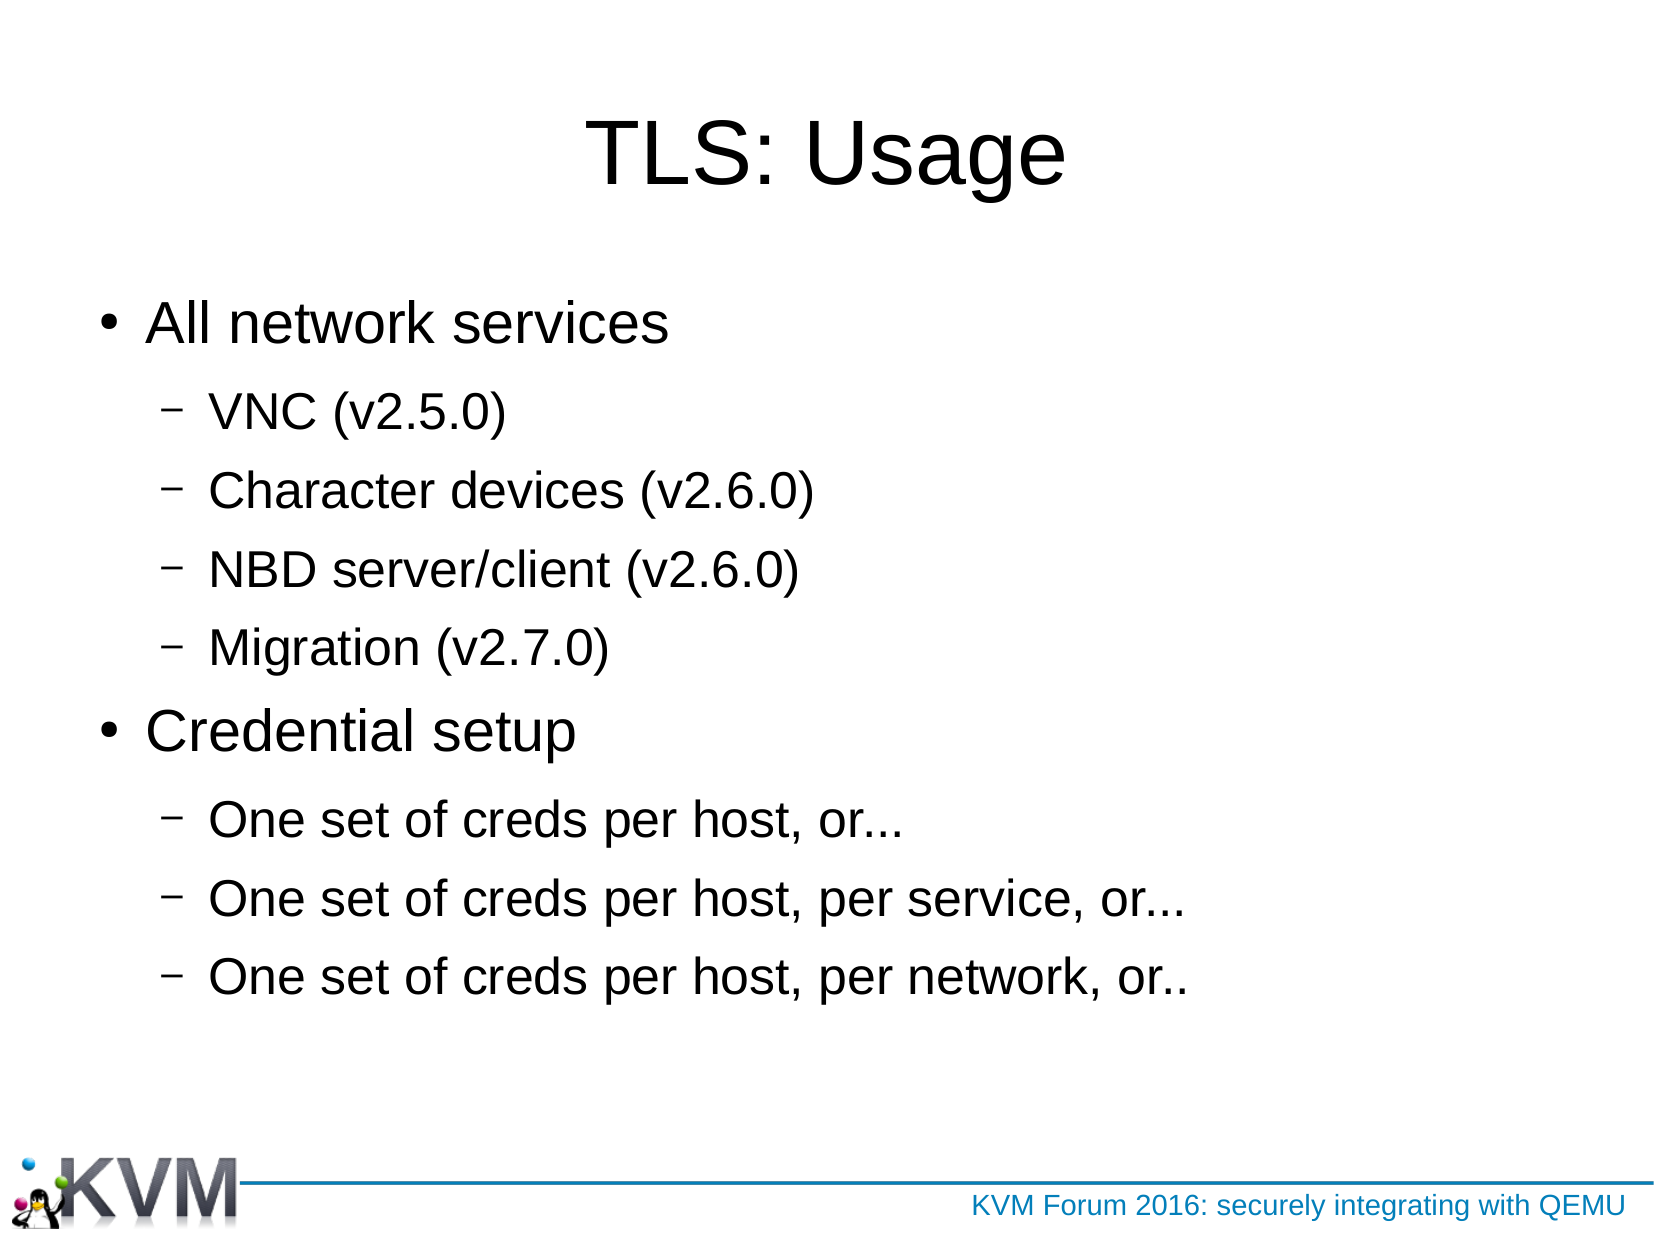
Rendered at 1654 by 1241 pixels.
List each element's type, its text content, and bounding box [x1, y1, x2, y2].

title TLS: Usage [82, 49, 1571, 257]
picture [11, 1157, 1654, 1229]
list All network services VNC (v2.5.0) Character devices (v2.6.0) NBD server/client (v2.6.0) Migration (v2.7.0) Credential setup One set of creds per host, or... One set of creds per host, per service, or... One set of creds per host, per network, or.. [82, 290, 1571, 1010]
